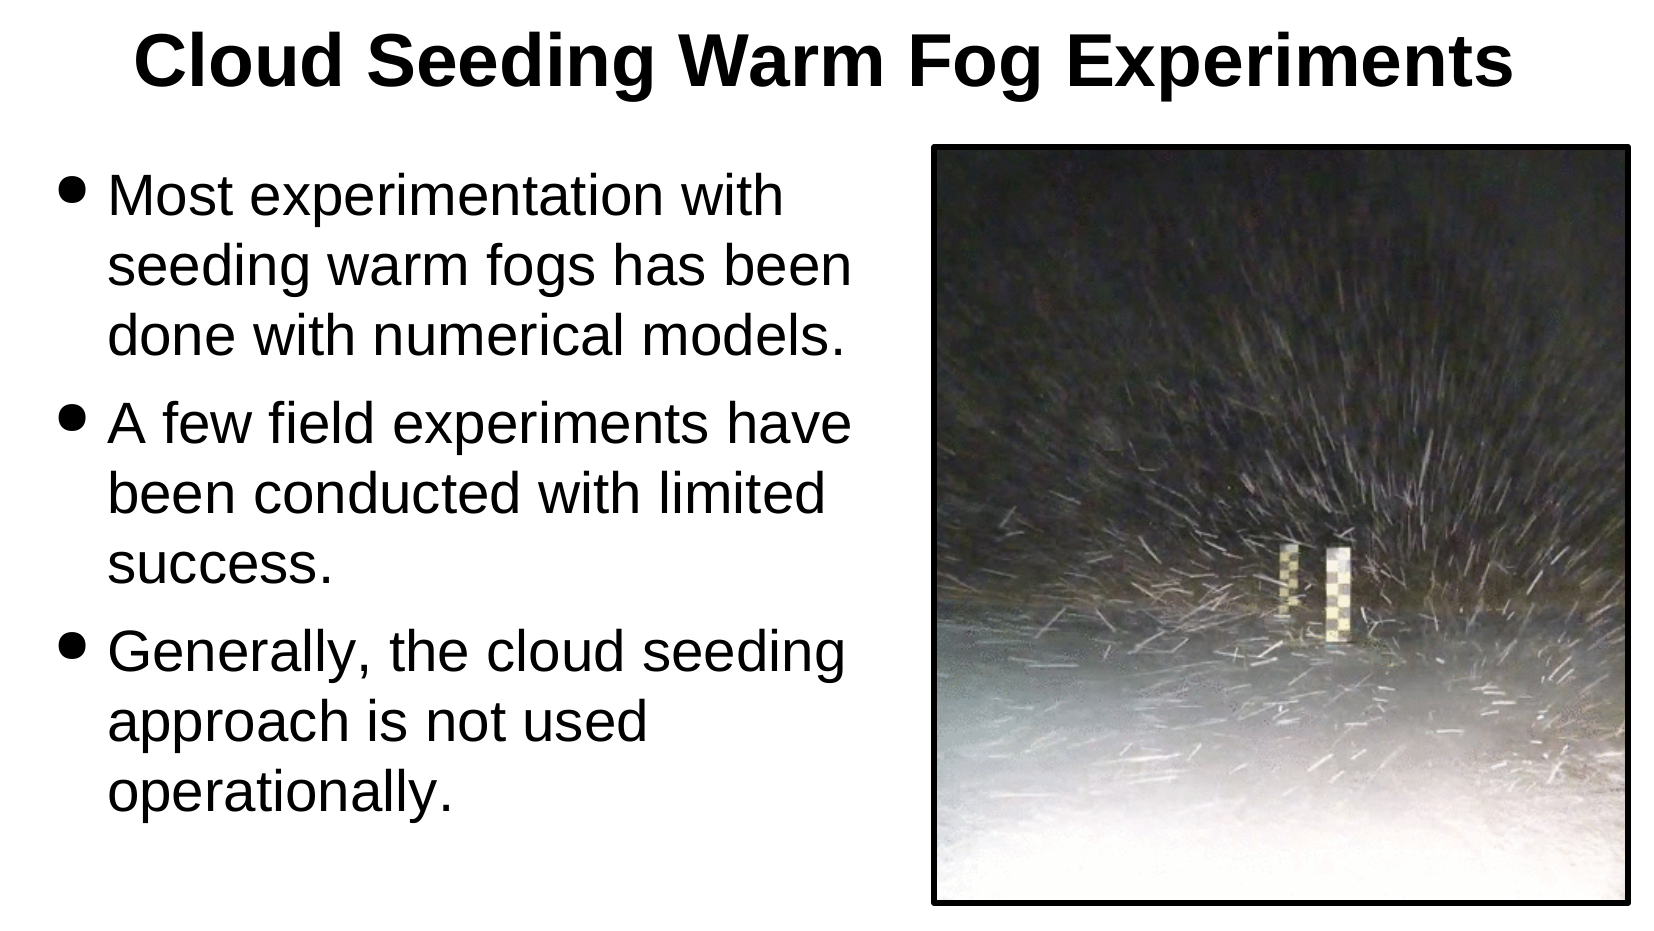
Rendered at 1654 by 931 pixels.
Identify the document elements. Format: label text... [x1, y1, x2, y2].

picture [937, 149, 1626, 901]
text_box Most experimentation with seeding warm fogs has been done with numerical models. A few field experiments have been conducted with limited success. Generally, the cloud seeding approach is not used operationally. [4, 149, 931, 831]
title Cloud Seeding Warm Fog Experiments [0, 5, 1654, 107]
